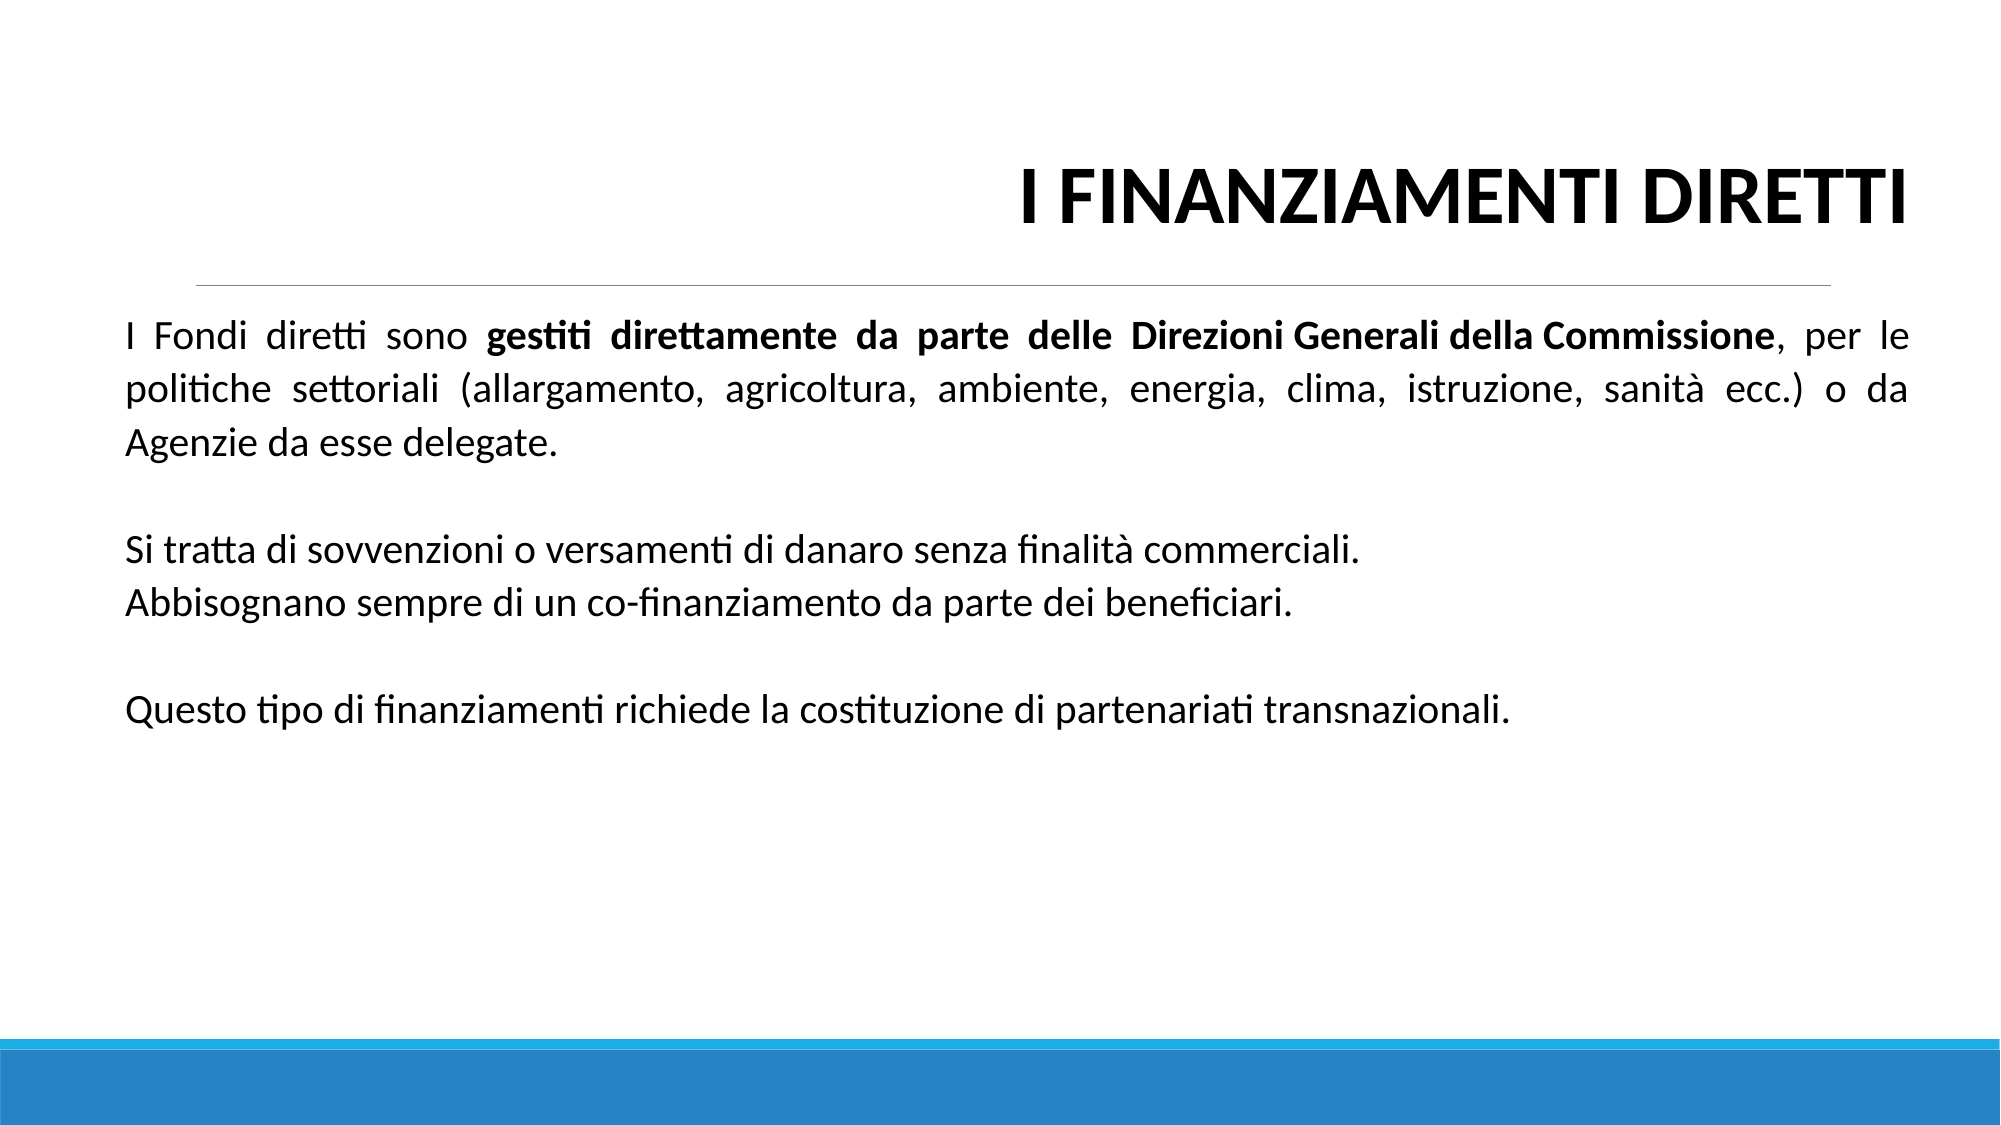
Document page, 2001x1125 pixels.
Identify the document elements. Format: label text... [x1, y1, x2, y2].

text_box I FINANZIAMENTI DIRETTI I Fondi diretti sono gestiti direttamente da parte delle Direzioni Generali della Commissione, per le politiche settoriali (allargamento, agricoltura, ambiente, energia, clima, istruzione, sanità ecc.) o da Agenzie da esse delegate. Si tratta di sovvenzioni o versamenti di danaro senza finalità commerciali. Abbisognano sempre di un co-finanziamento da parte dei beneficiari. Questo tipo di finanziamenti richiede la costituzione di partenariati transnazionali. [110, 125, 1925, 740]
